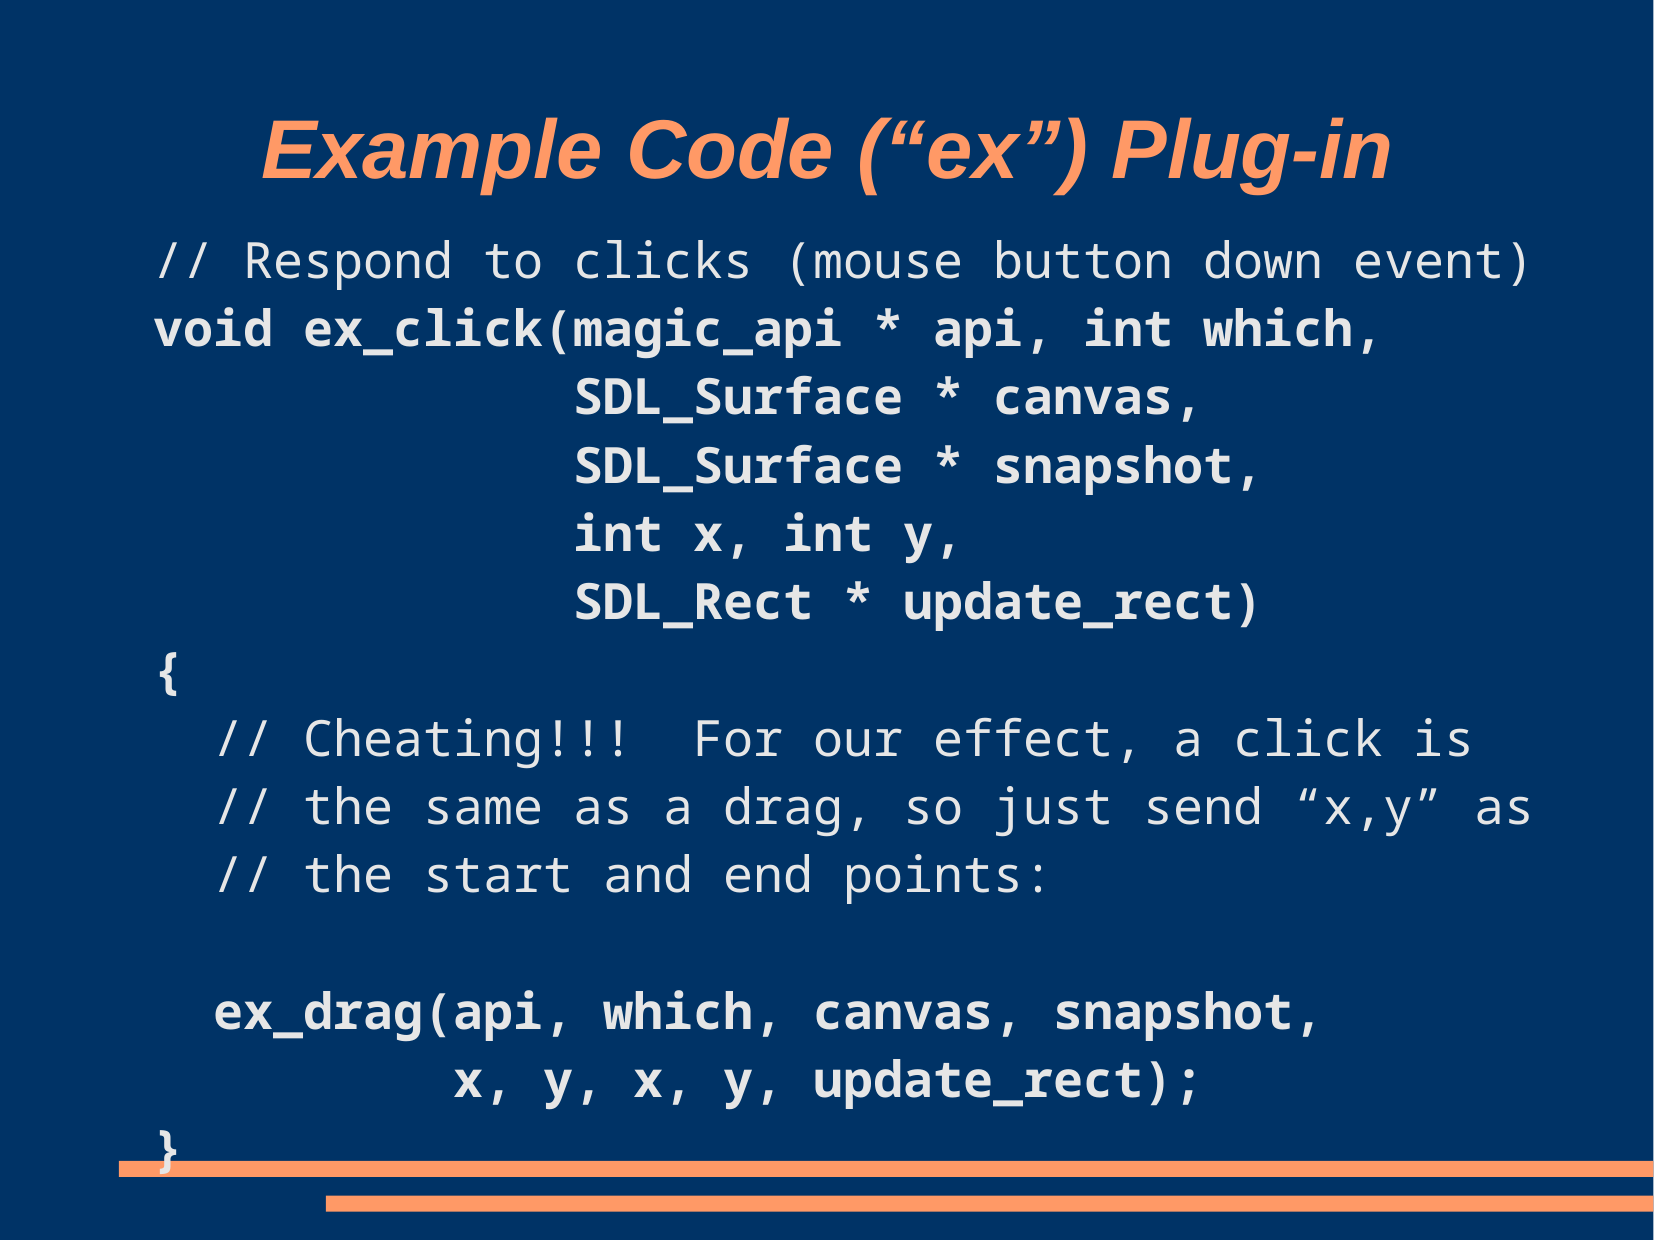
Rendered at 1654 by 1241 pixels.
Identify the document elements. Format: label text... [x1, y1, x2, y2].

title Example Code (“ex”) Plug-in [121, 53, 1534, 247]
list // Respond to clicks (mouse button down event) void ex_click(magic_api * api, int which, SDL_Surface * canvas, SDL_Surface * snapshot, int x, int y, SDL_Rect * update_rect) { // Cheating!!! For our effect, a click is // the same as a drag, so just send “x,y” as // the start and end points: ex_drag(api, which, canvas, snapshot, x, y, x, y, update_rect); } [135, 225, 1576, 1021]
